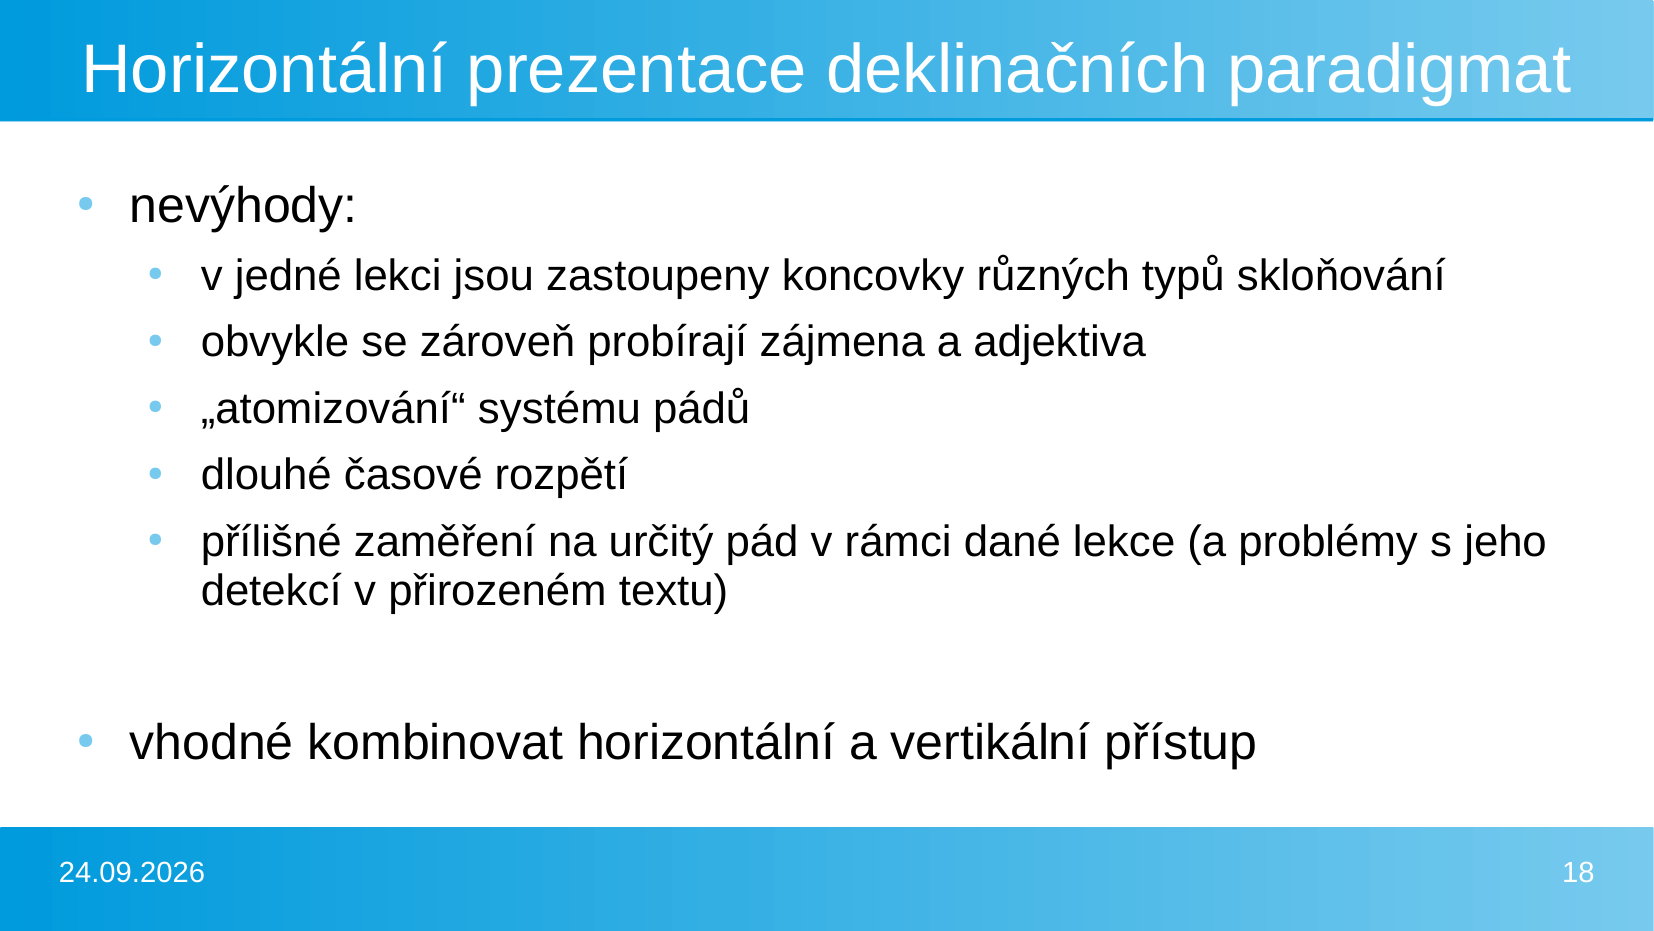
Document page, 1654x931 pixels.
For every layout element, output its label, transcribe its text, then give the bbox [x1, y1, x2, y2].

title Horizontální prezentace deklinačních paradigmat [59, 29, 1595, 108]
list nevýhody: v jedné lekci jsou zastoupeny koncovky různých typů skloňování obvykle se zároveň probírají zájmena a adjektiva „atomizování“ systému pádů dlouhé časové rozpětí přílišné zaměření na určitý pád v rámci dané lekce (a problémy s jeho detekcí v přirozeném textu) vhodné kombinovat horizontální a vertikální přístup [59, 177, 1595, 768]
